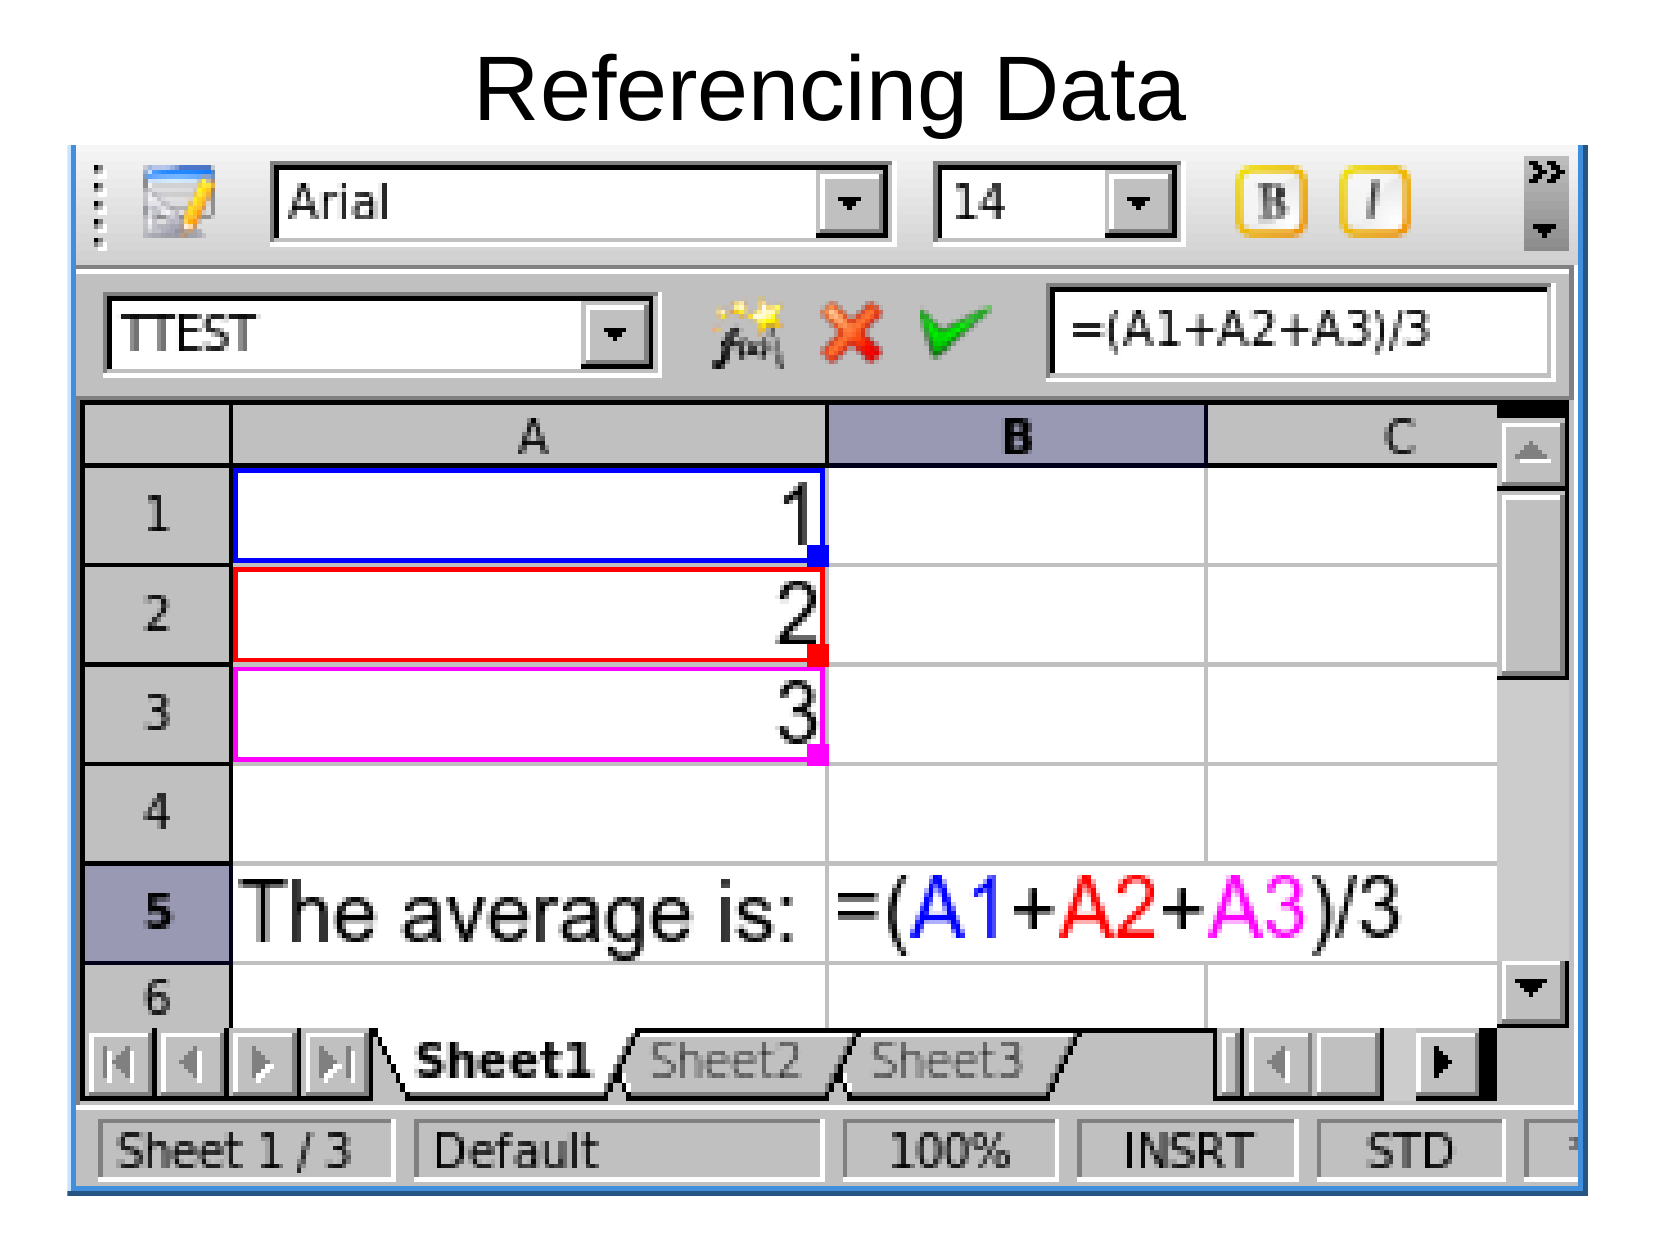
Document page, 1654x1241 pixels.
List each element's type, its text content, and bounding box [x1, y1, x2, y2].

title Referencing Data [86, 37, 1576, 141]
picture [67, 145, 1588, 1196]
